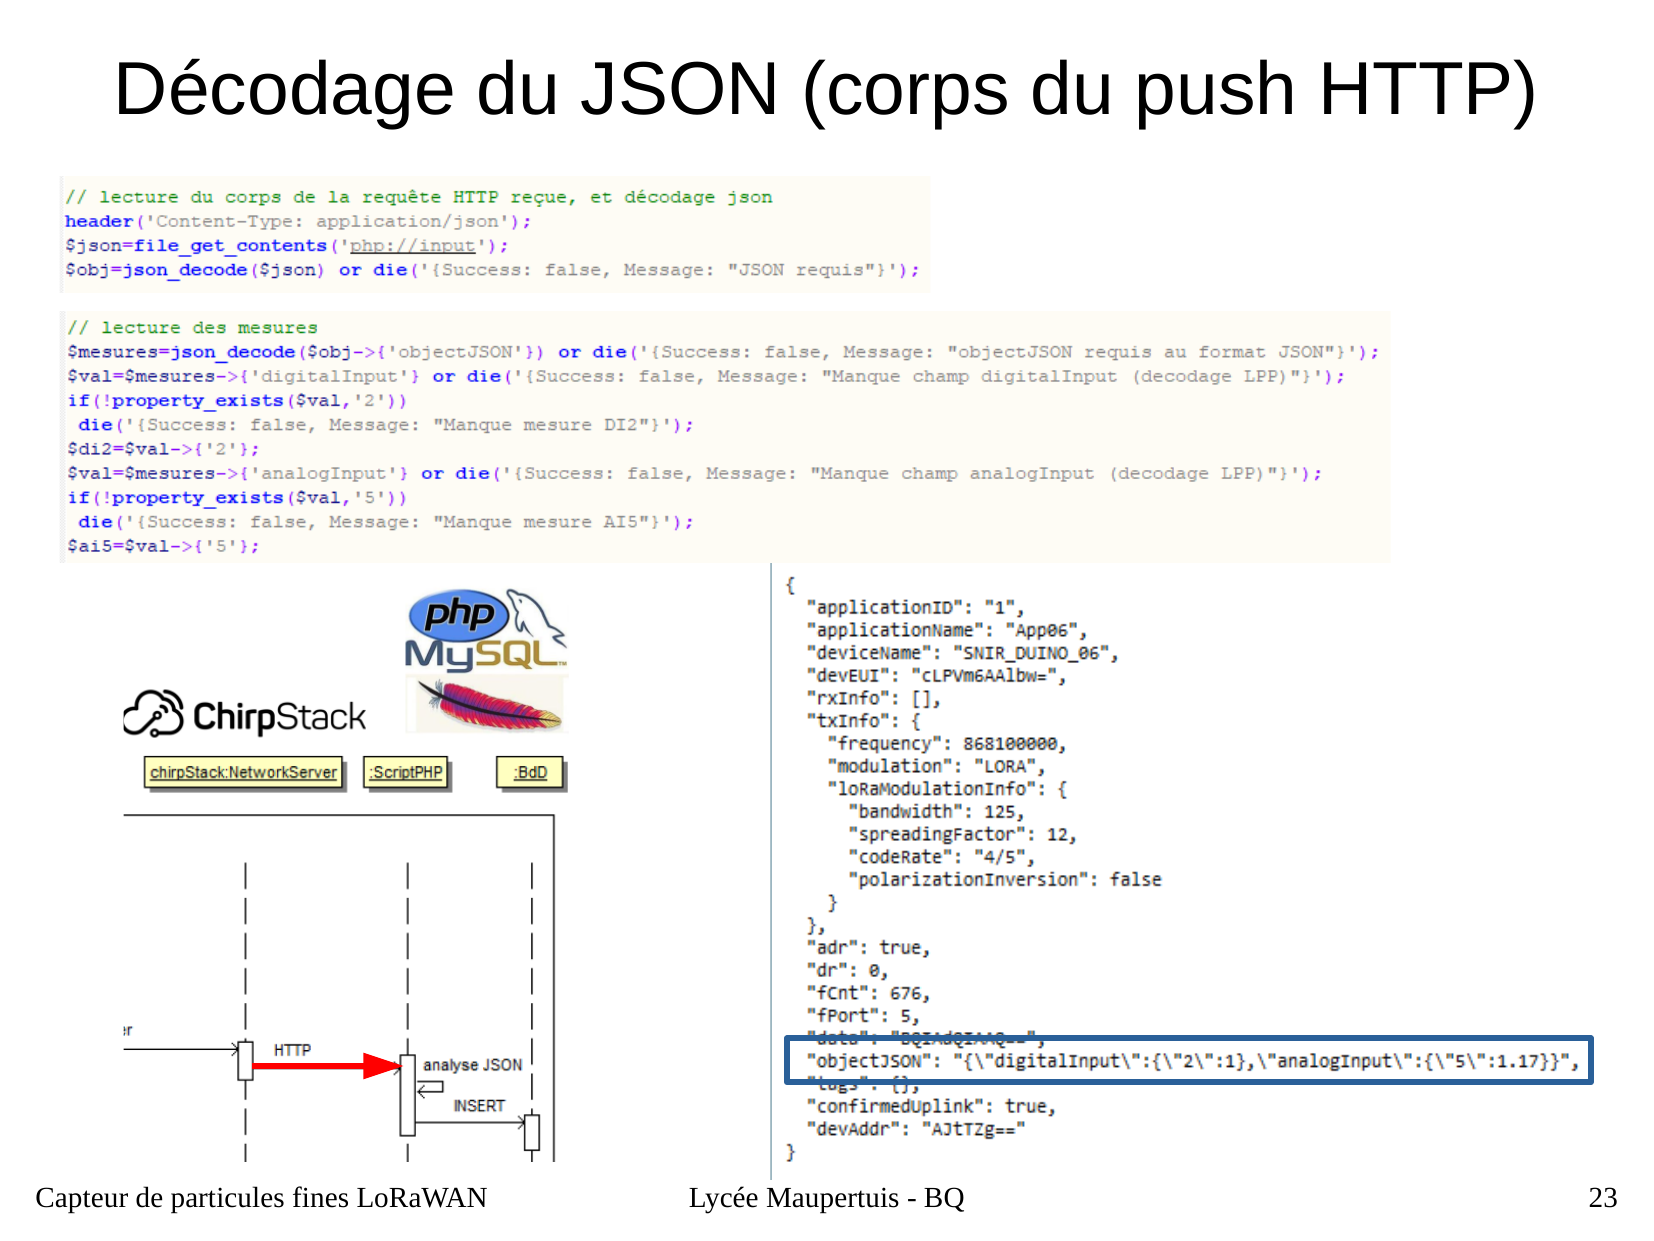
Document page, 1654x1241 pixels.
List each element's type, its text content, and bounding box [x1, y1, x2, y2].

picture [59, 311, 1604, 1180]
title Décodage du JSON (corps du push HTTP) [35, 35, 1619, 142]
picture [123, 575, 581, 1162]
picture [59, 176, 931, 293]
